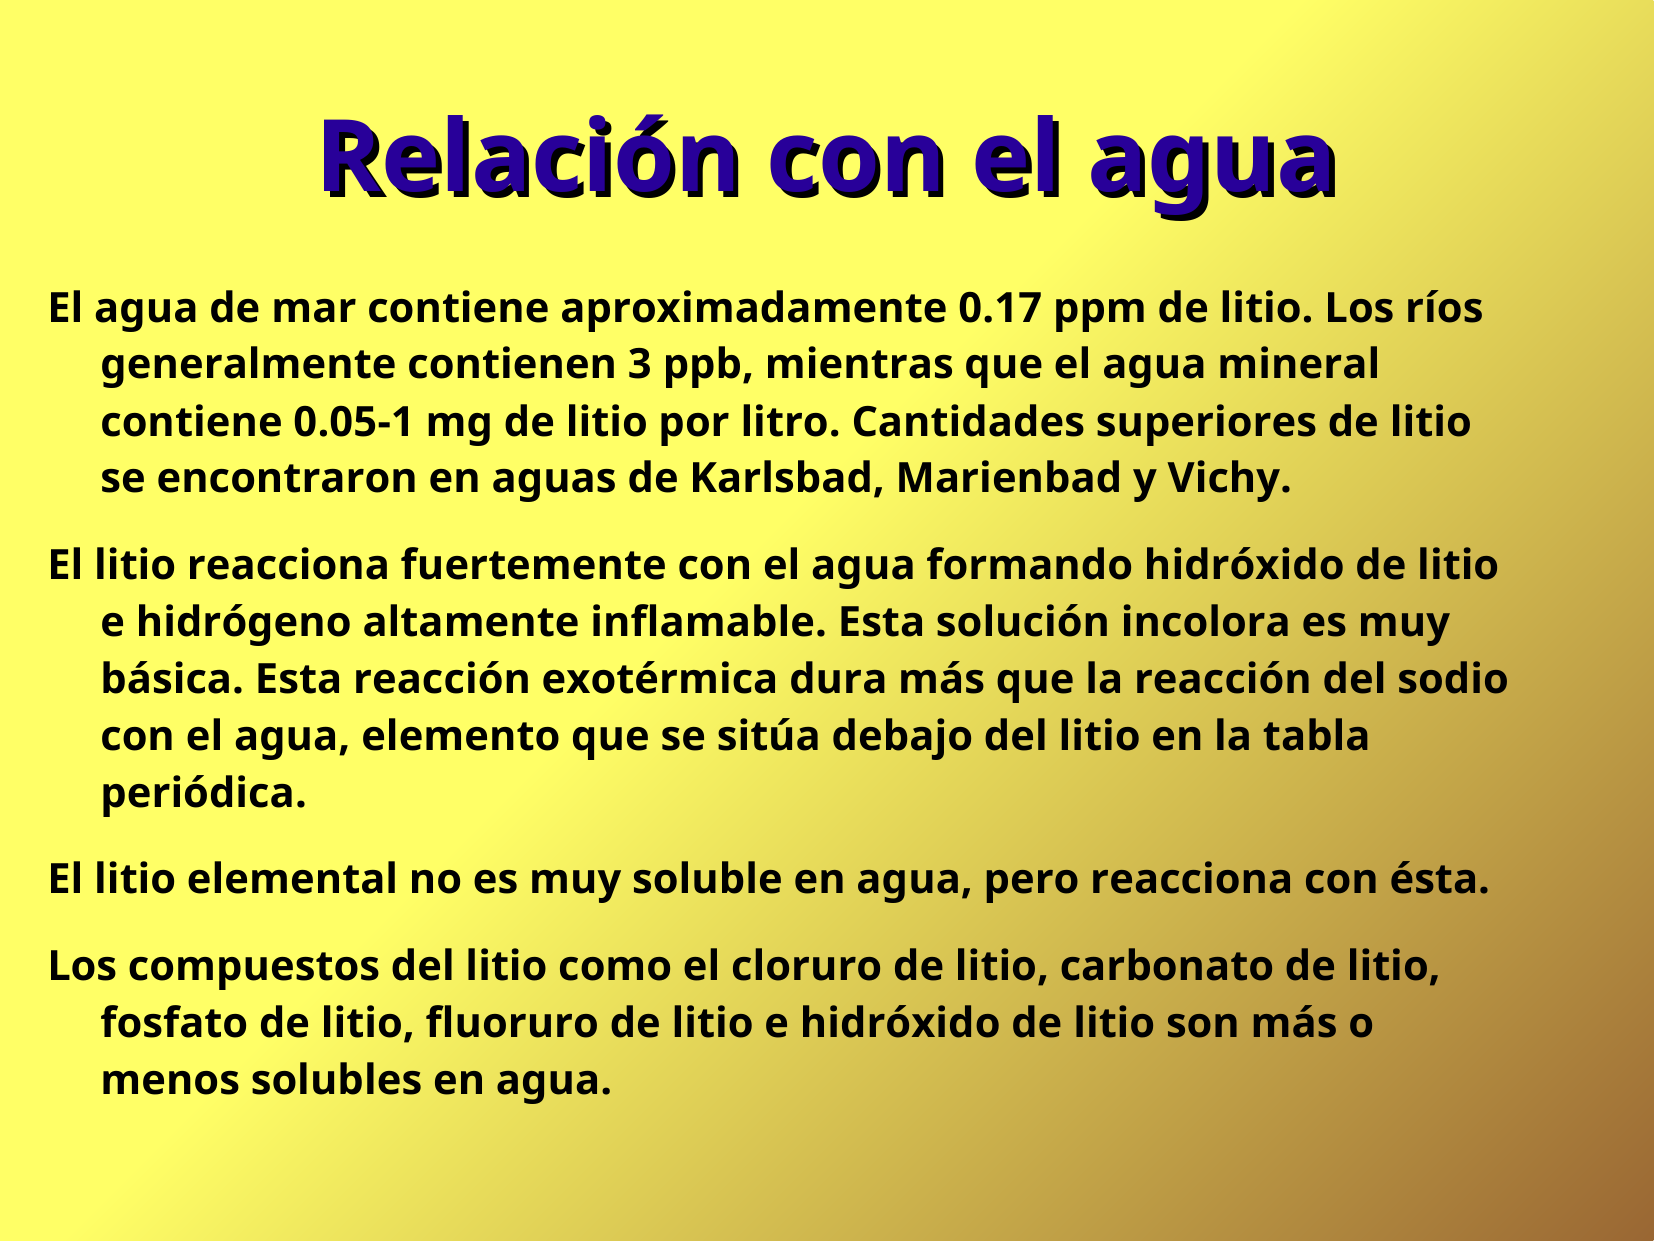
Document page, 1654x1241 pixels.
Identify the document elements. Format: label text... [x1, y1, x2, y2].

list El agua de mar contiene aproximadamente 0.17 ppm de litio. Los ríos generalmente contienen 3 ppb, mientras que el agua mineral contiene 0.05-1 mg de litio por litro. Cantidades superiores de litio se encontraron en aguas de Karlsbad, Marienbad y Vichy. El litio reacciona fuertemente con el agua formando hidróxido de litio e hidrógeno altamente inflamable. Esta solución incolora es muy básica. Esta reacción exotérmica dura más que la reacción del sodio con el agua, elemento que se sitúa debajo del litio en la tabla periódica. El litio elemental no es muy soluble en agua, pero reacciona con ésta. Los compuestos del litio como el cloruro de litio, carbonato de litio, fosfato de litio, fluoruro de litio e hidróxido de litio son más o menos solubles en agua. [29, 277, 1518, 1182]
title Relación con el agua [82, 56, 1571, 250]
